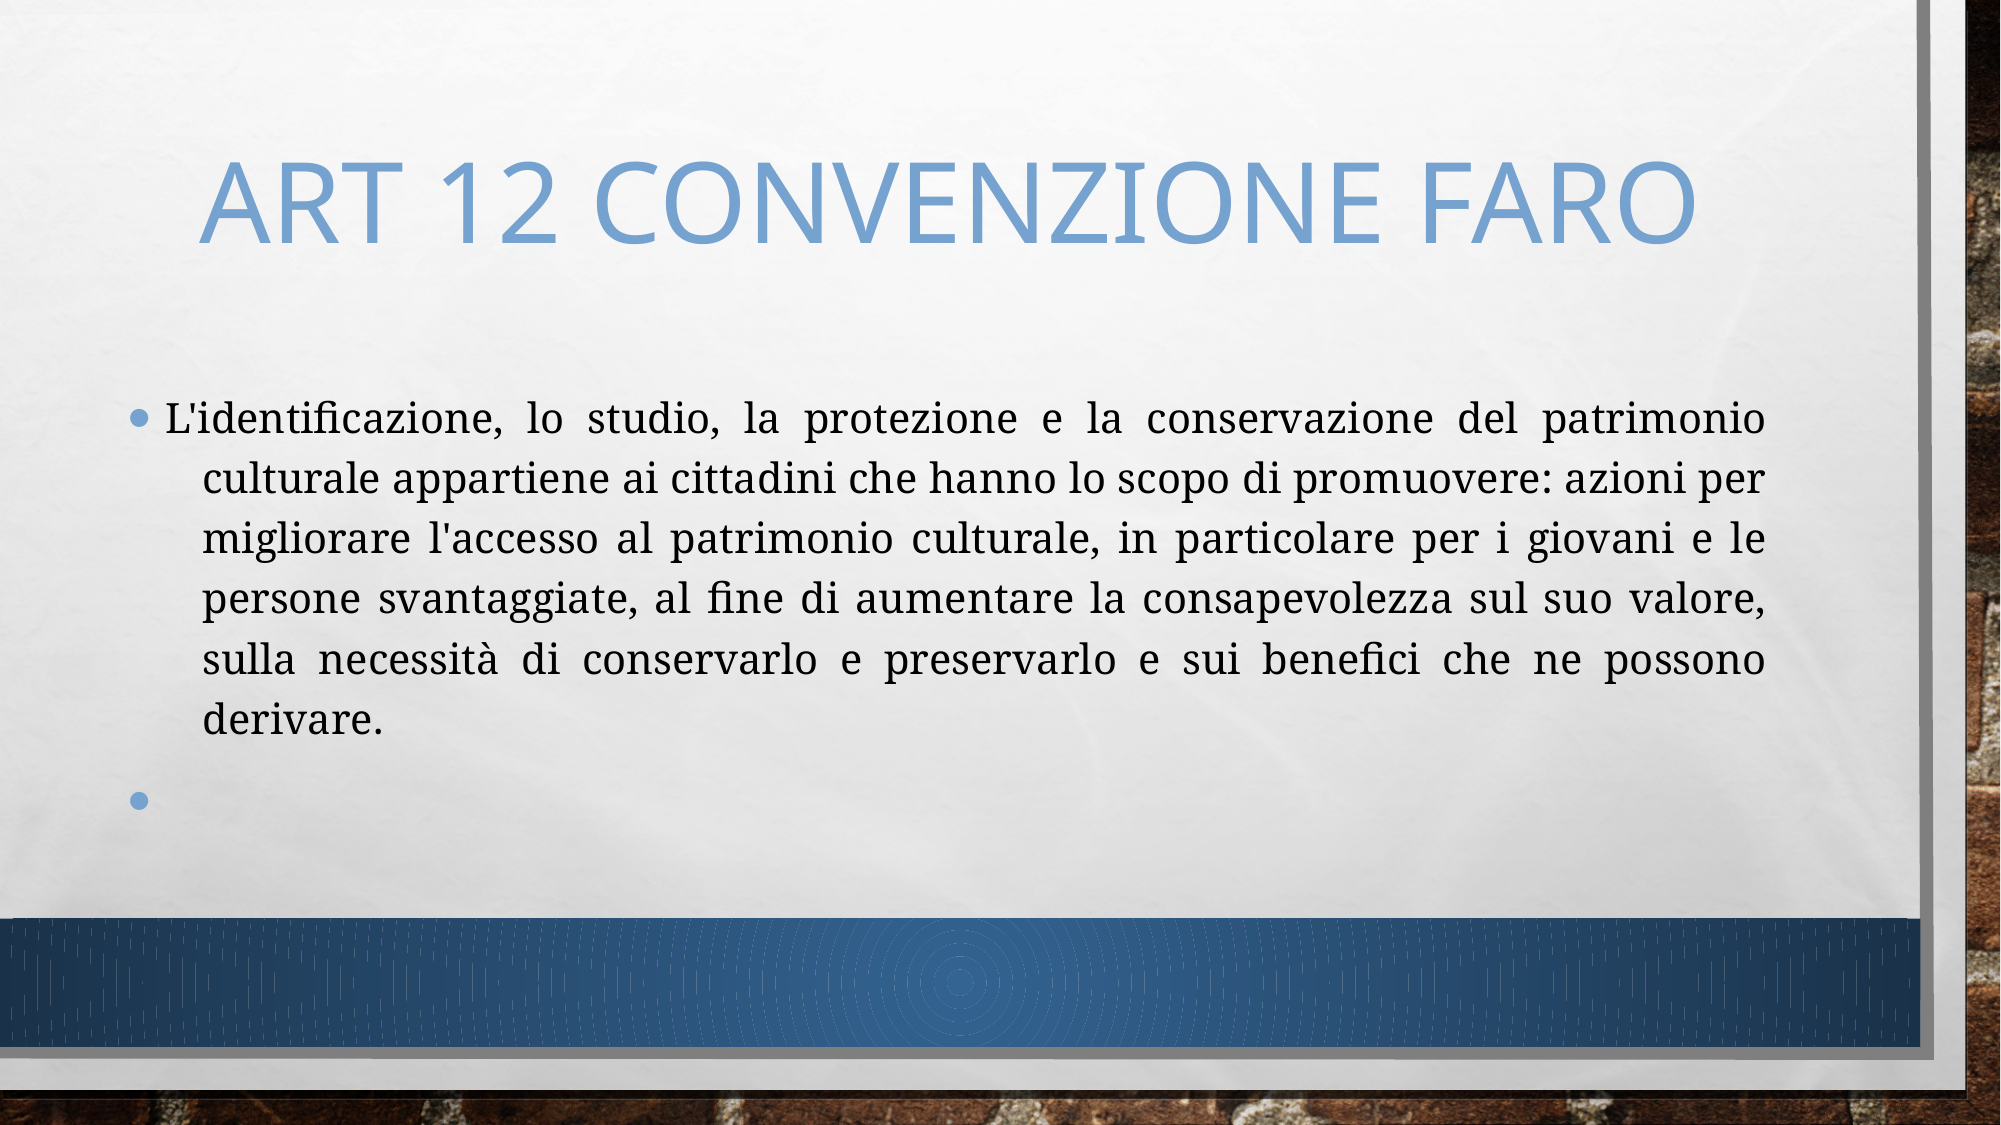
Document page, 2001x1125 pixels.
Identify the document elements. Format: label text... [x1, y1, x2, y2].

title Art 12 convenzione Faro [112, 112, 1819, 302]
list L'identificazione, lo studio, la protezione e la conservazione del patrimonio culturale appartiene ai cittadini che hanno lo scopo di promuovere: azioni per migliorare l'accesso al patrimonio culturale, in particolare per i giovani e le persone svantaggiate, al fine di aumentare la consapevolezza sul suo valore, sulla necessità di conservarlo e preservarlo e sui benefici che ne possono derivare. [112, 338, 1818, 882]
